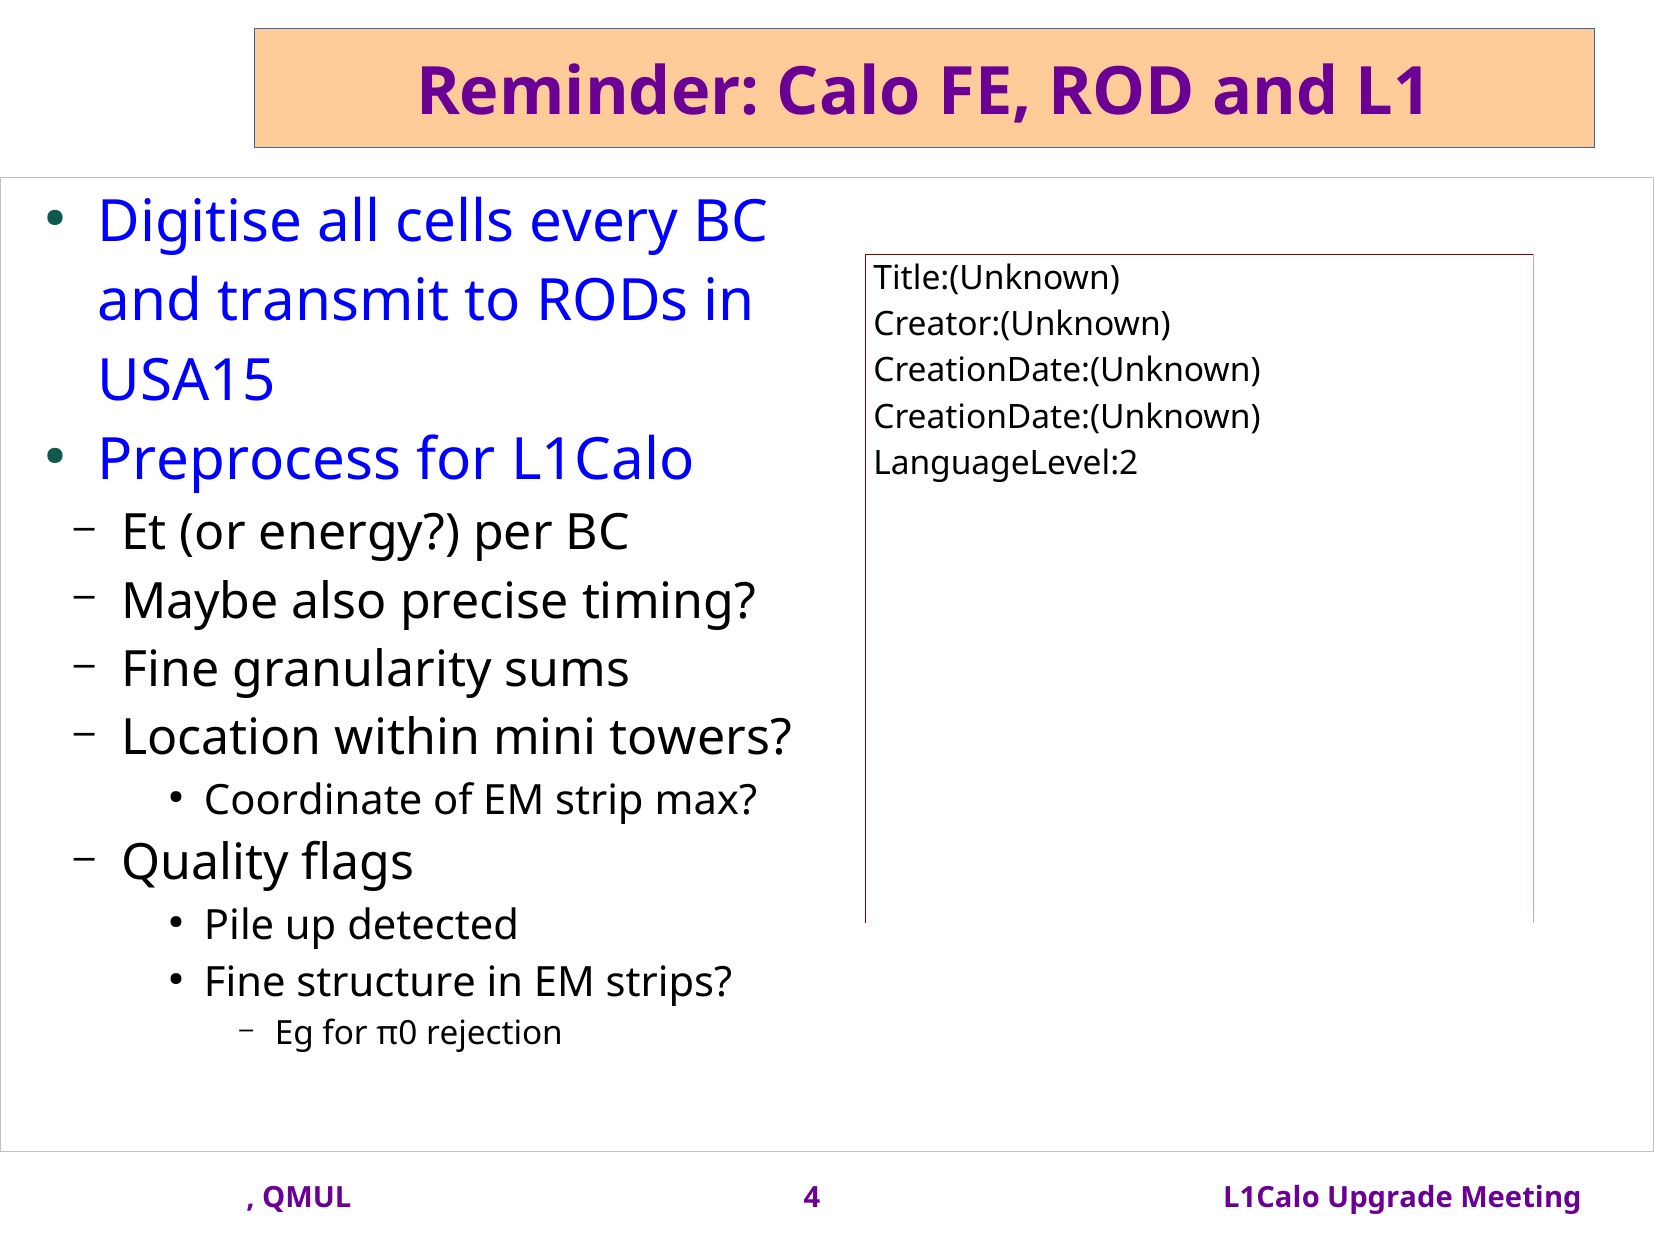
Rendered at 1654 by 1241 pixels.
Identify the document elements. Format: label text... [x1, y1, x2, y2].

title Reminder: Calo FE, ROD and L1 [254, 28, 1595, 148]
list Digitise all cells every BC and transmit to RODs in USA15 Preprocess for L1Calo Et (or energy?) per BC Maybe also precise timing? Fine granularity sums Location within mini towers? Coordinate of EM strip max? Quality flags Pile up detected Fine structure in EM strips? Eg for π0 rejection [26, 179, 837, 1152]
picture [862, 251, 1534, 923]
